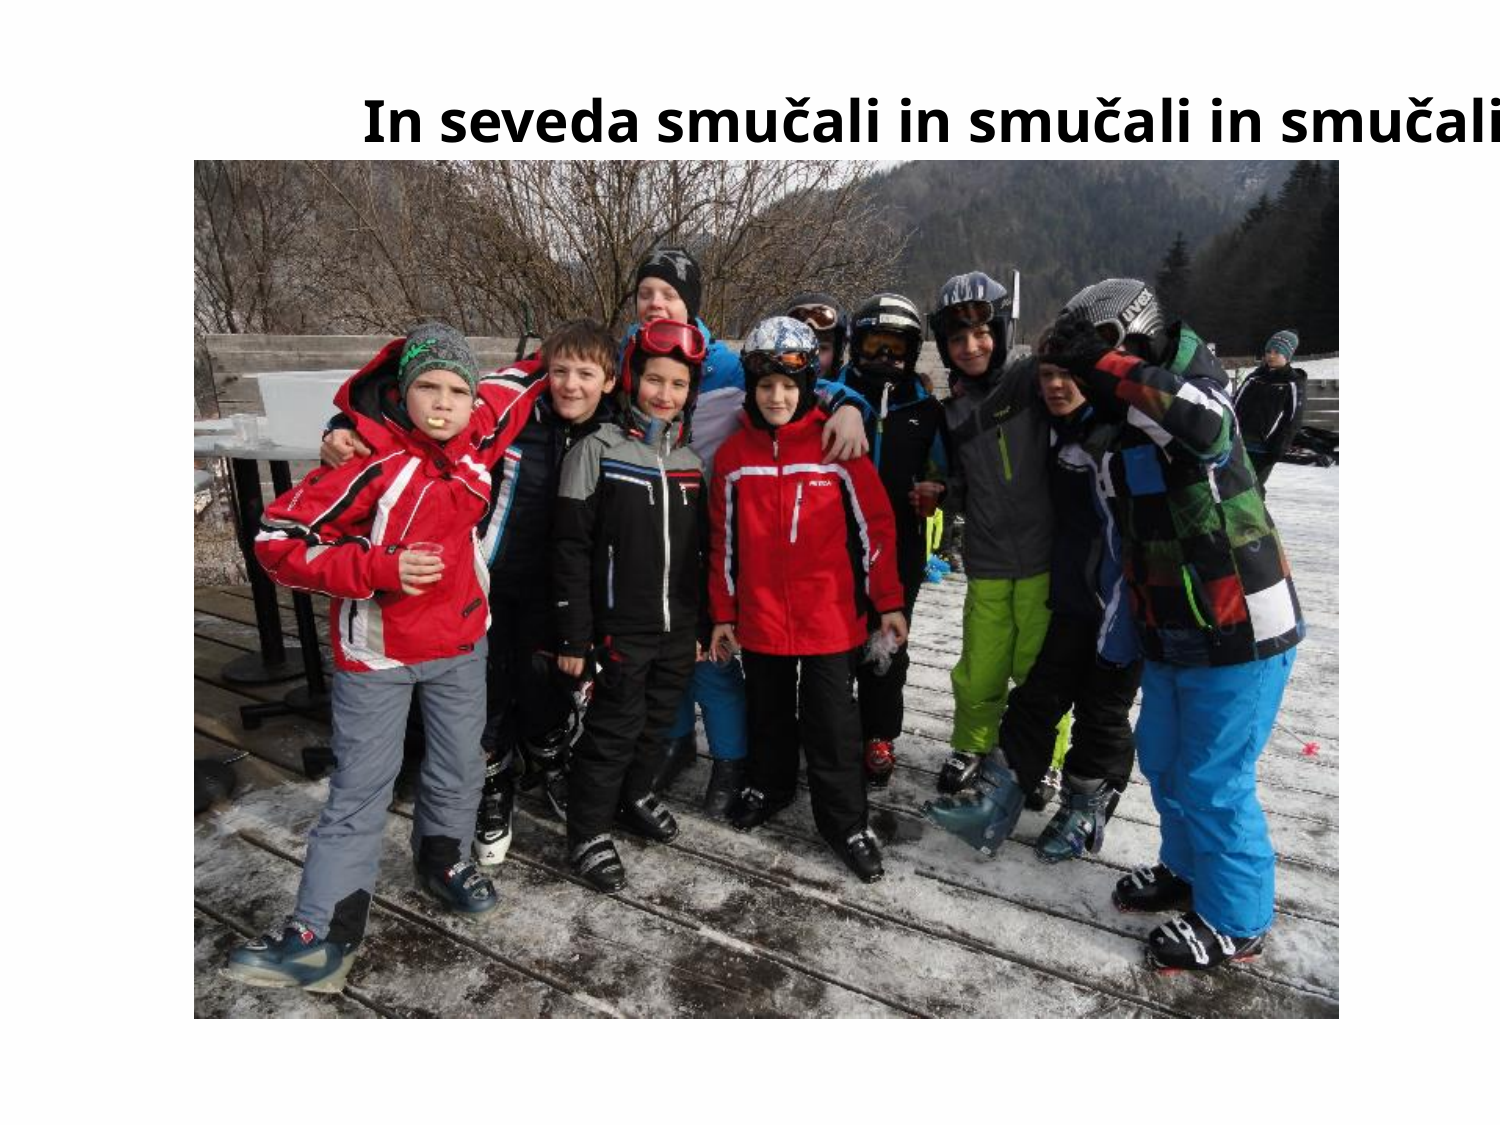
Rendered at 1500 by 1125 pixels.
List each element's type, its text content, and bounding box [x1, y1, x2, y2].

text_box In seveda smučali in smučali in smučali … [348, 77, 1127, 163]
picture [194, 160, 1339, 1019]
